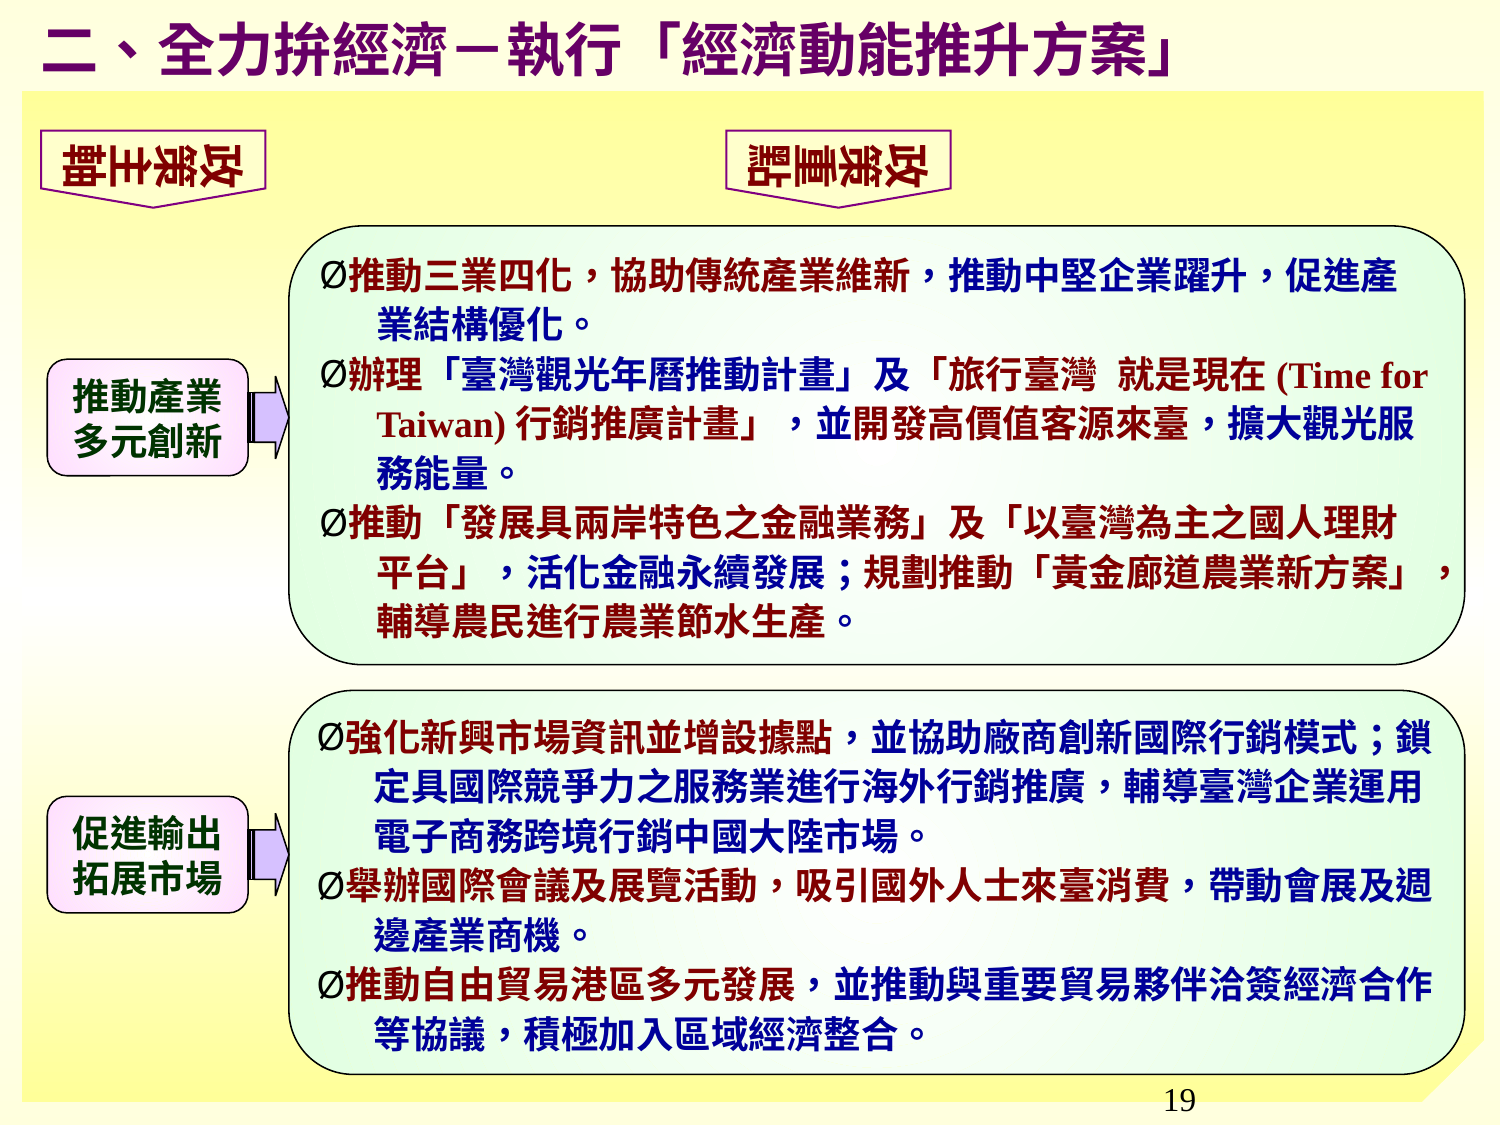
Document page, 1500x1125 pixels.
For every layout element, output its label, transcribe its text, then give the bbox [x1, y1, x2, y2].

text_box 推動三業四化，協助傳統產業維新，推動中堅企業躍升，促進產業結構優化。 辦理「臺灣觀光年曆推動計畫」及「旅行臺灣 就是現在(Time for Taiwan)行銷推廣計畫」，並開發高價值客源來臺，擴大觀光服務能量。 推動「發展具兩岸特色之金融業務」及「以臺灣為主之國人理財平台」，活化金融永續發展；規劃推動「黃金廊道農業新方案」，輔導農民進行農業節水生產。 [288, 225, 1465, 665]
text_box 政策重點 [726, 130, 951, 208]
text_box [21, 90, 1484, 1103]
text_box 19 [1147, 1070, 1498, 1125]
text_box 二、全力拚經濟－執行「經濟動能推升方案」 [25, 19, 1267, 91]
text_box 強化新興市場資訊並增設據點，並協助廠商創新國際行銷模式；鎖定具國際競爭力之服務業進行海外行銷推廣，輔導臺灣企業運用電子商務跨境行銷中國大陸市場。 舉辦國際會議及展覽活動，吸引國外人士來臺消費，帶動會展及週邊產業商機。 推動自由貿易港區多元發展，並推動與重要貿易夥伴洽簽經濟合作等協議，積極加入區域經濟整合。 [288, 690, 1465, 1075]
text_box 推動產業多元創新 [47, 359, 249, 476]
text_box 政策主軸 [41, 130, 266, 208]
text_box 促進輸出拓展市場 [47, 796, 249, 913]
